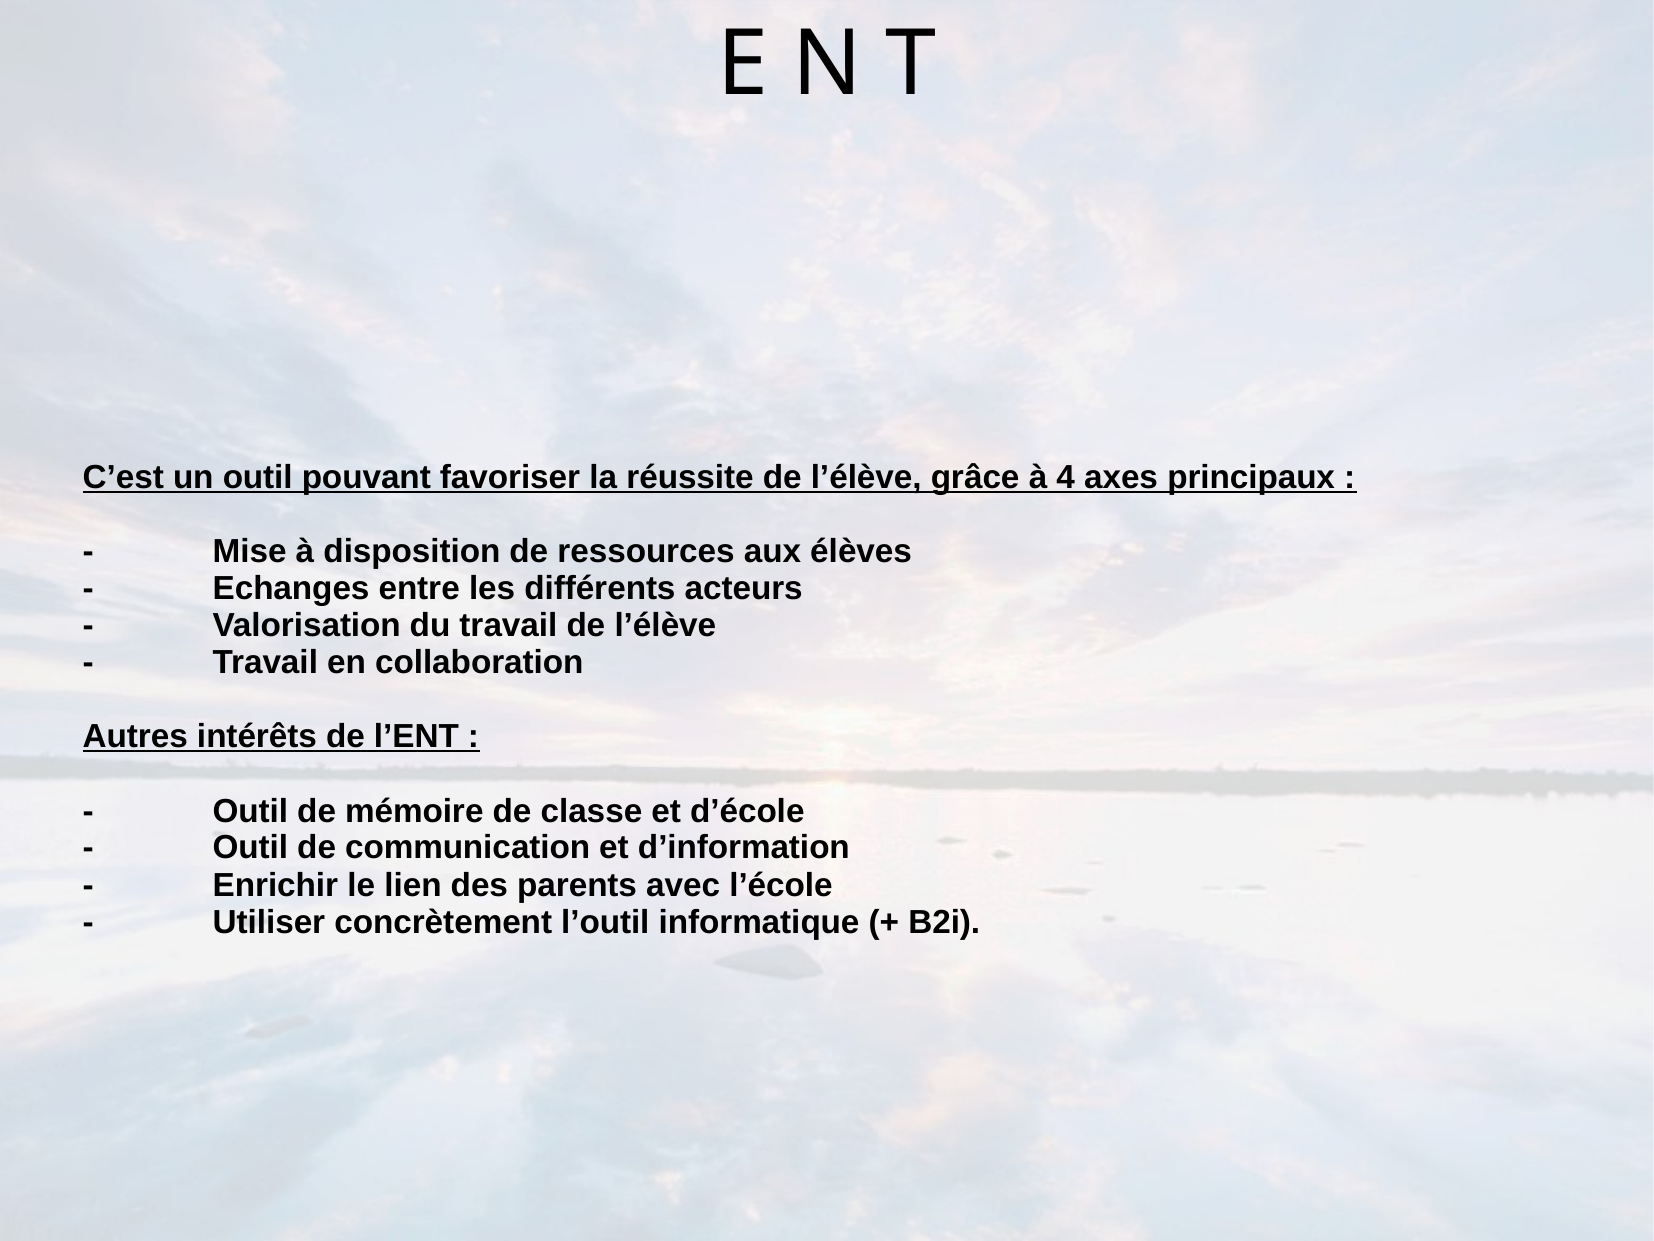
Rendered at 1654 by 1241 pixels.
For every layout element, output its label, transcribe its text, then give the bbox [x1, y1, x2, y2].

picture [0, 0, 1654, 1241]
subtitle C’est un outil pouvant favoriser la réussite de l’élève, grâce à 4 axes principaux : - Mise à disposition de ressources aux élèves - Echanges entre les différents acteurs - Valorisation du travail de l’élève - Travail en collaboration Autres intérêts de l’ENT : - Outil de mémoire de classe et d’école - Outil de communication et d’information - Enrichir le lien des parents avec l’école - Utiliser concrètement l’outil informatique (+ B2i). [82, 297, 1571, 1102]
title E N T [83, 0, 1572, 170]
